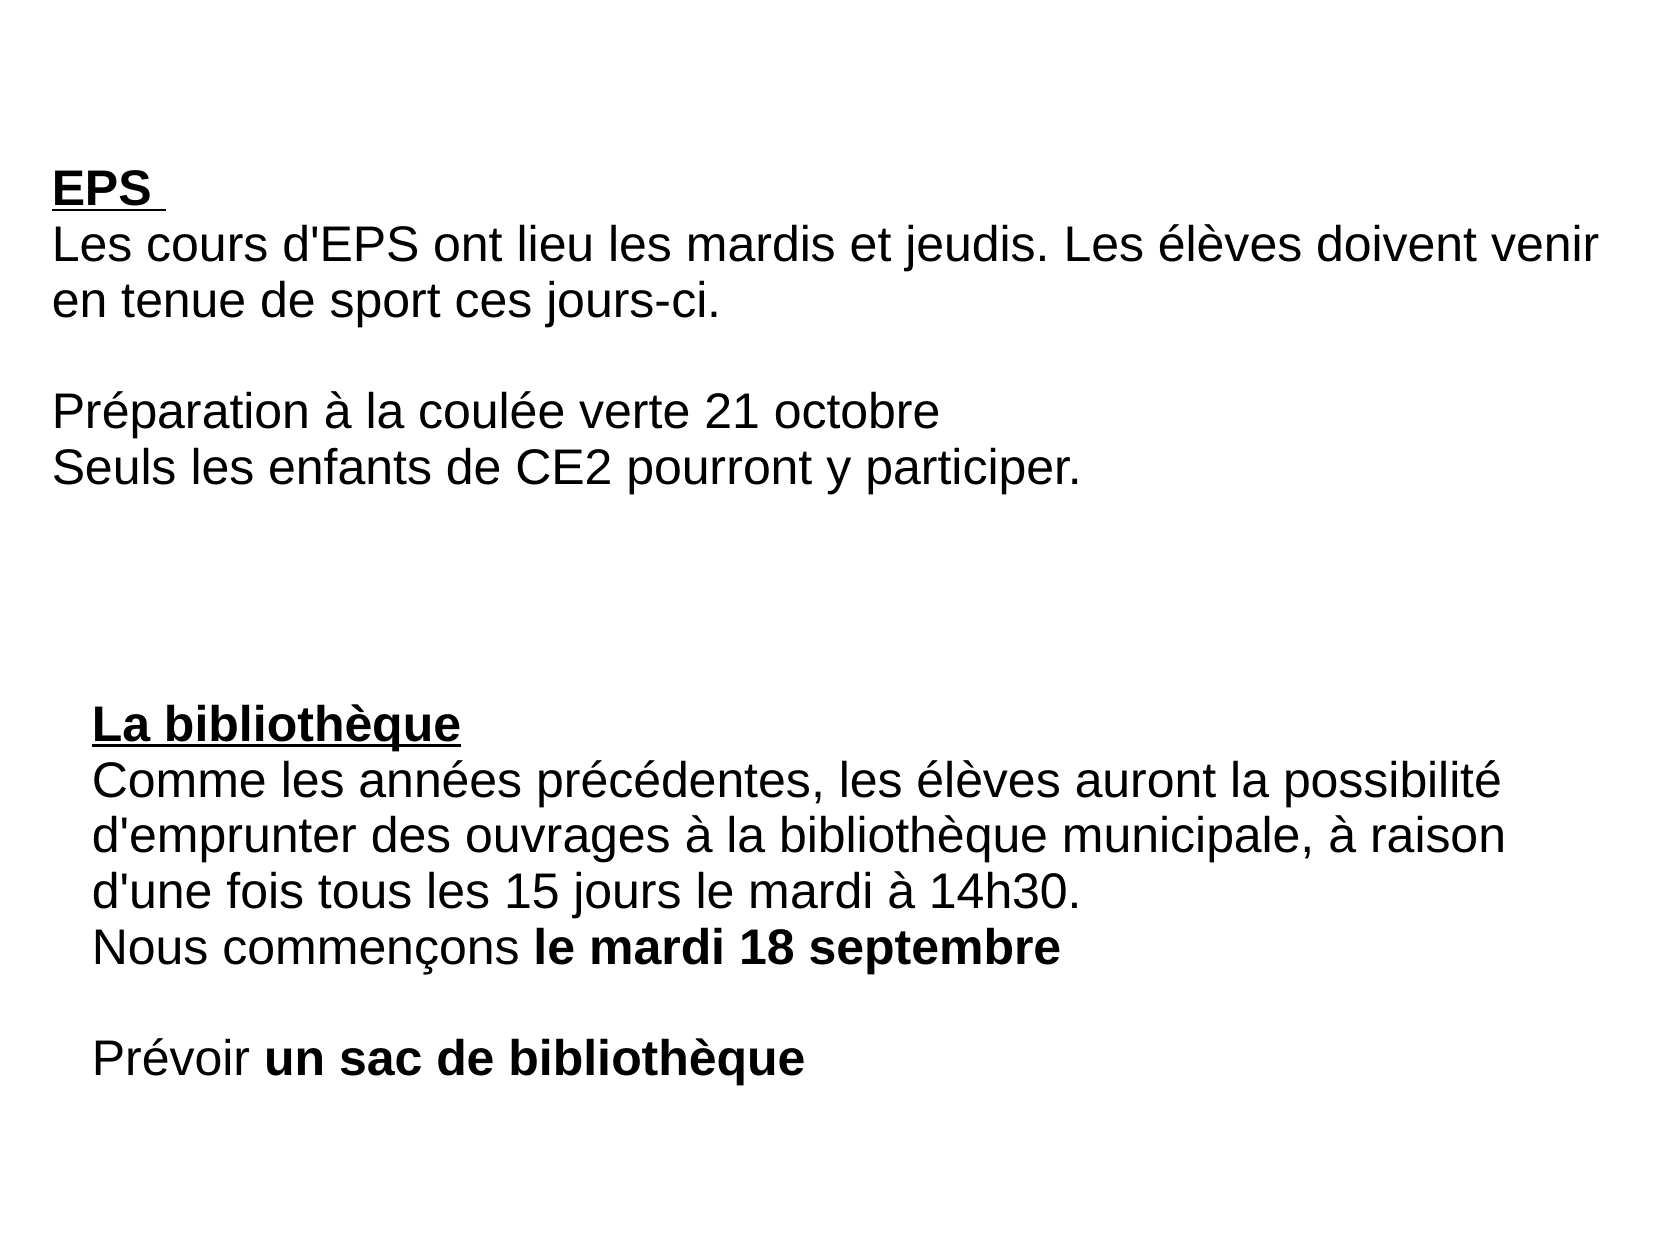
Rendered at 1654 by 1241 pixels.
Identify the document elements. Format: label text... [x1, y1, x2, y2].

text_box La bibliothèque Comme les années précédentes, les élèves auront la possibilité d'emprunter des ouvrages à la bibliothèque municipale, à raison d'une fois tous les 15 jours le mardi à 14h30. Nous commençons le mardi 18 septembre Prévoir un sac de bibliothèque [77, 688, 1583, 1099]
text_box EPS Les cours d'EPS ont lieu les mardis et jeudis. Les élèves doivent venir en tenue de sport ces jours-ci. Préparation à la coulée verte 21 octobre Seuls les enfants de CE2 pourront y participer. [37, 153, 1654, 508]
